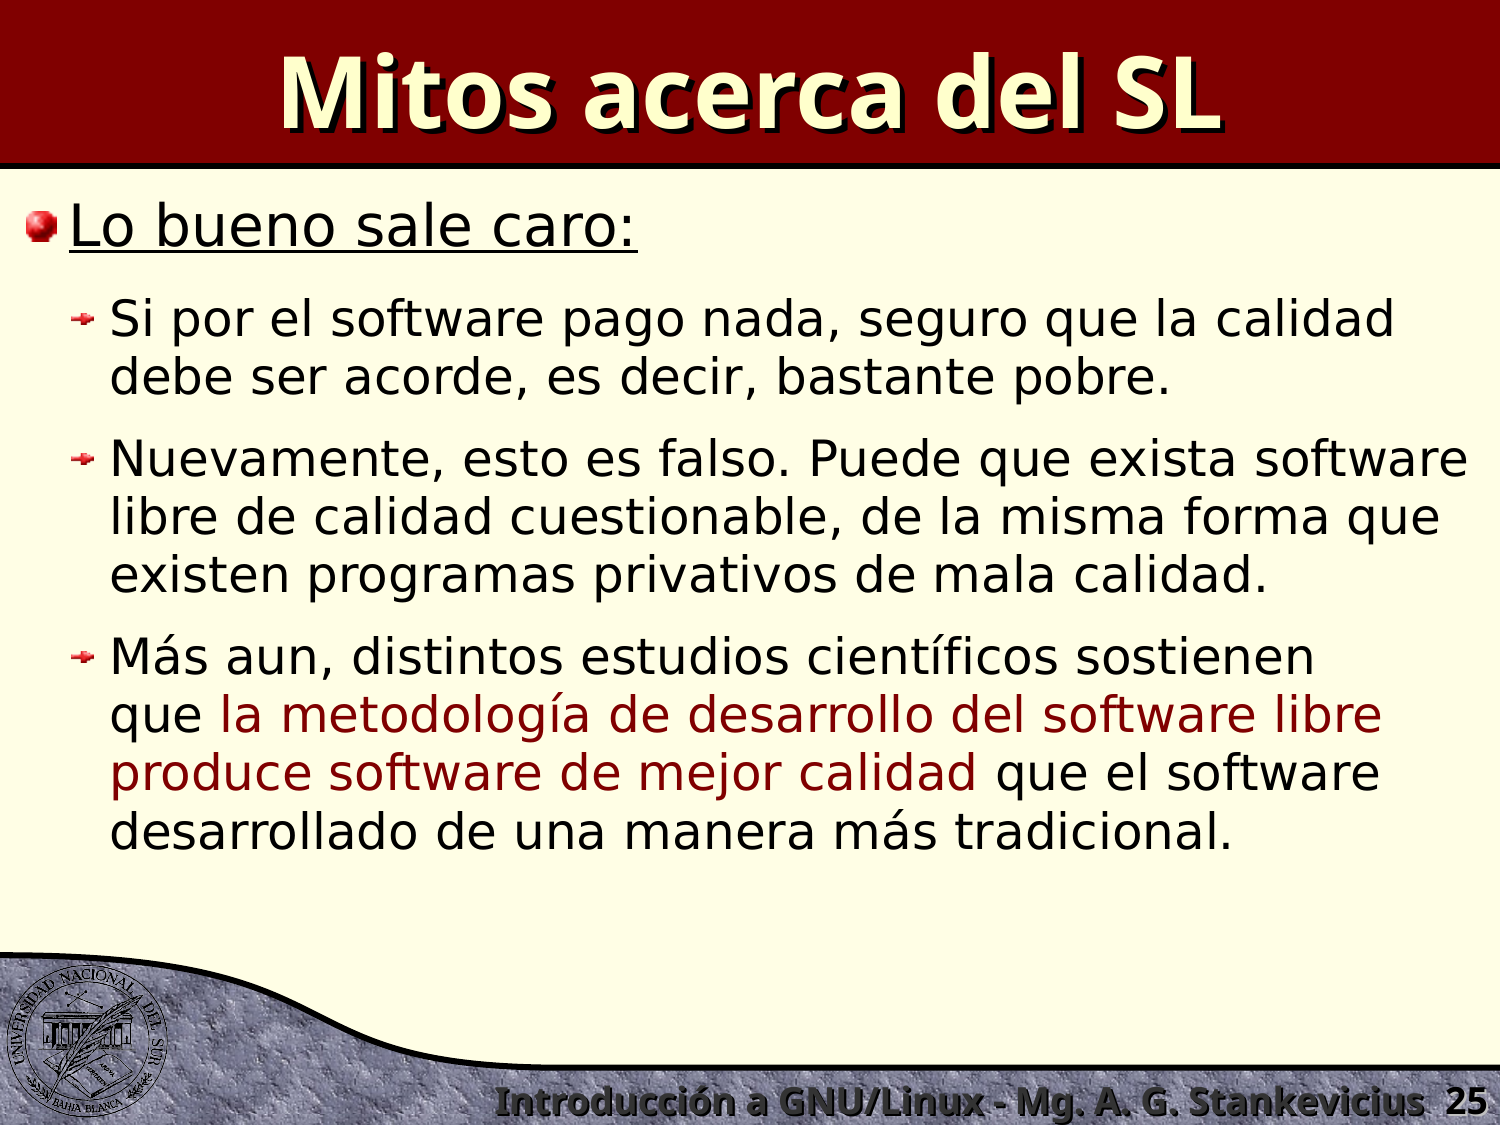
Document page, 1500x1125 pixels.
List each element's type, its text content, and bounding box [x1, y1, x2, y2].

picture [0, 956, 1500, 1125]
list Lo bueno sale caro: Si por el software pago nada, seguro que la calidad debe ser acorde, es decir, bastante pobre. Nuevamente, esto es falso. Puede que exista software libre de calidad cuestionable, de la misma forma que existen programas privativos de mala calidad. Más aun, distintos estudios científicos sostienen que la metodología de desarrollo del software libre produce software de mejor calidad que el software desarrollado de una manera más tradicional. [11, 192, 1486, 935]
title Mitos acerca del SL [15, 12, 1485, 153]
picture [1059, 1100, 1065, 1110]
